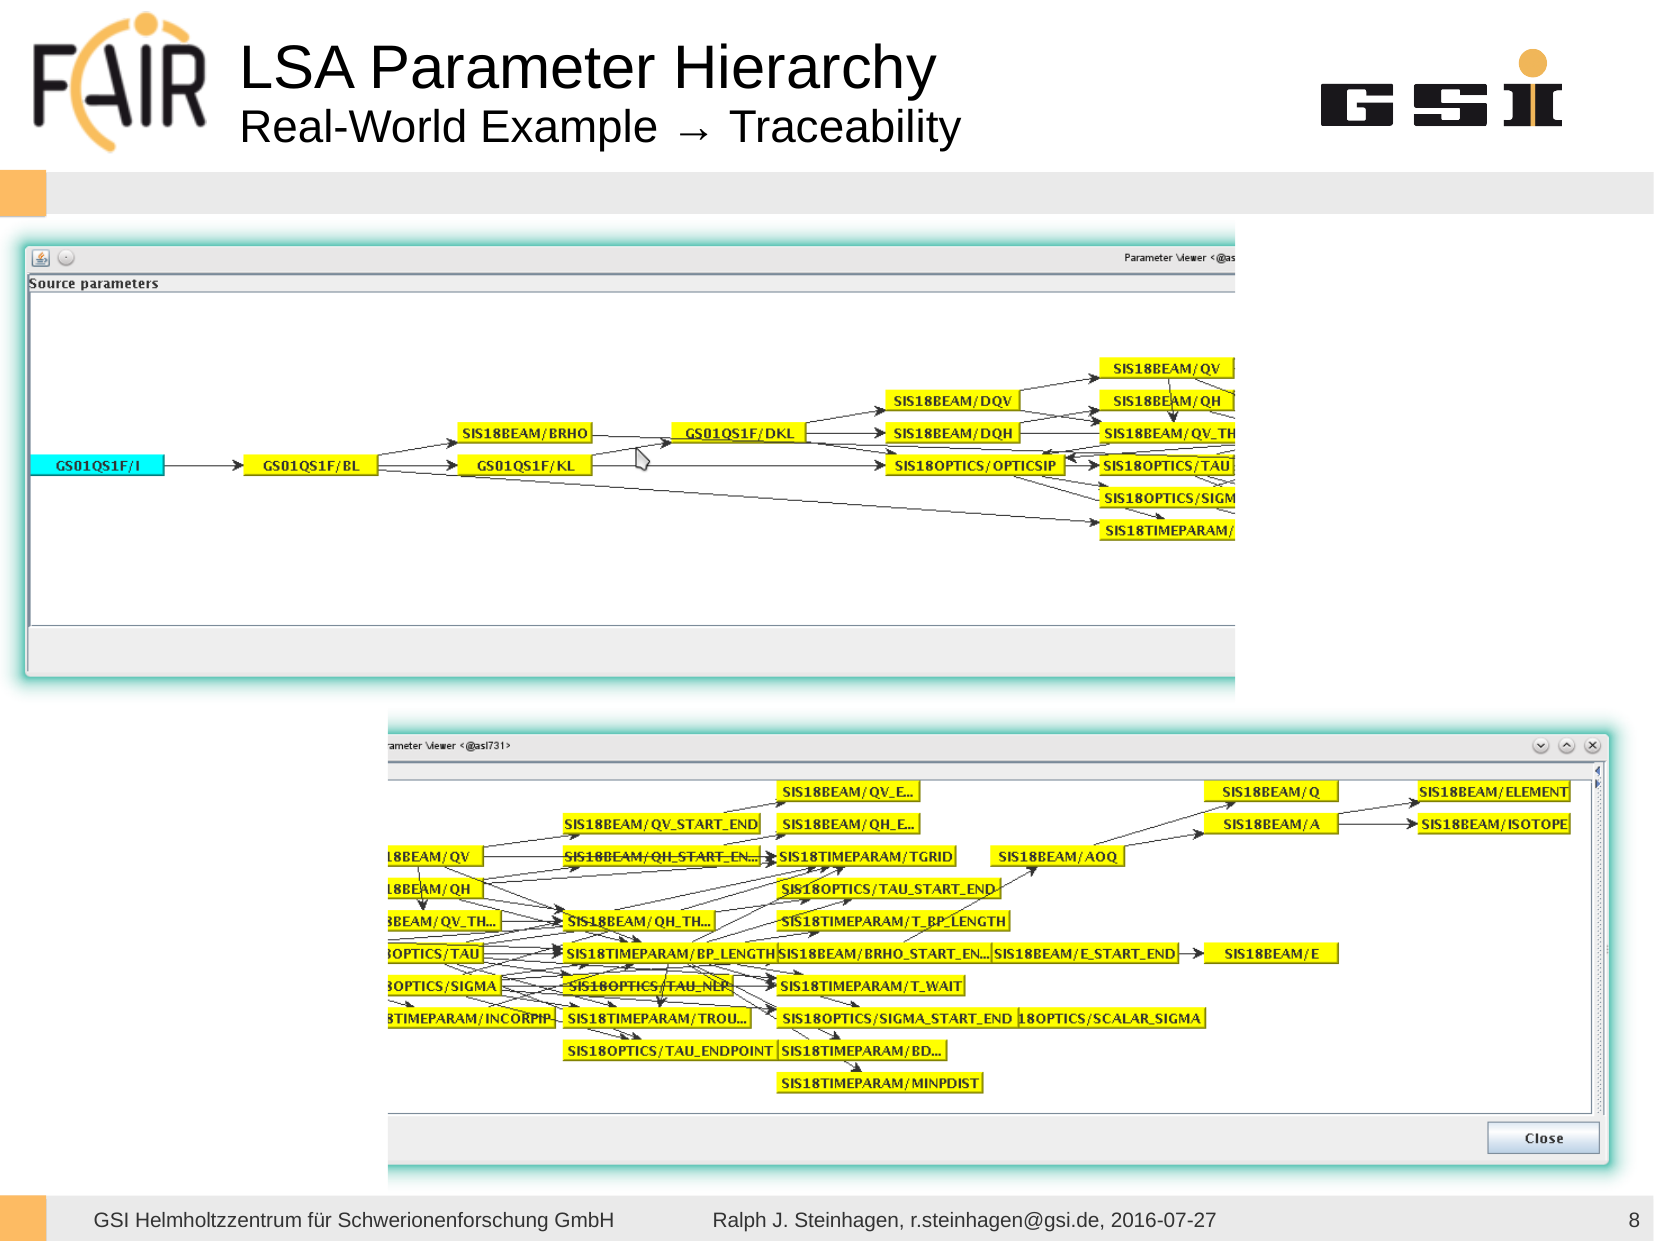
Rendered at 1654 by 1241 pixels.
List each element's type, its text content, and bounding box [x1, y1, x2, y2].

title LSA Parameter Hierarchy Real-World Example → Traceability [239, 23, 1300, 162]
picture [0, 203, 1654, 1208]
picture [1319, 46, 1564, 129]
picture [33, 10, 207, 155]
